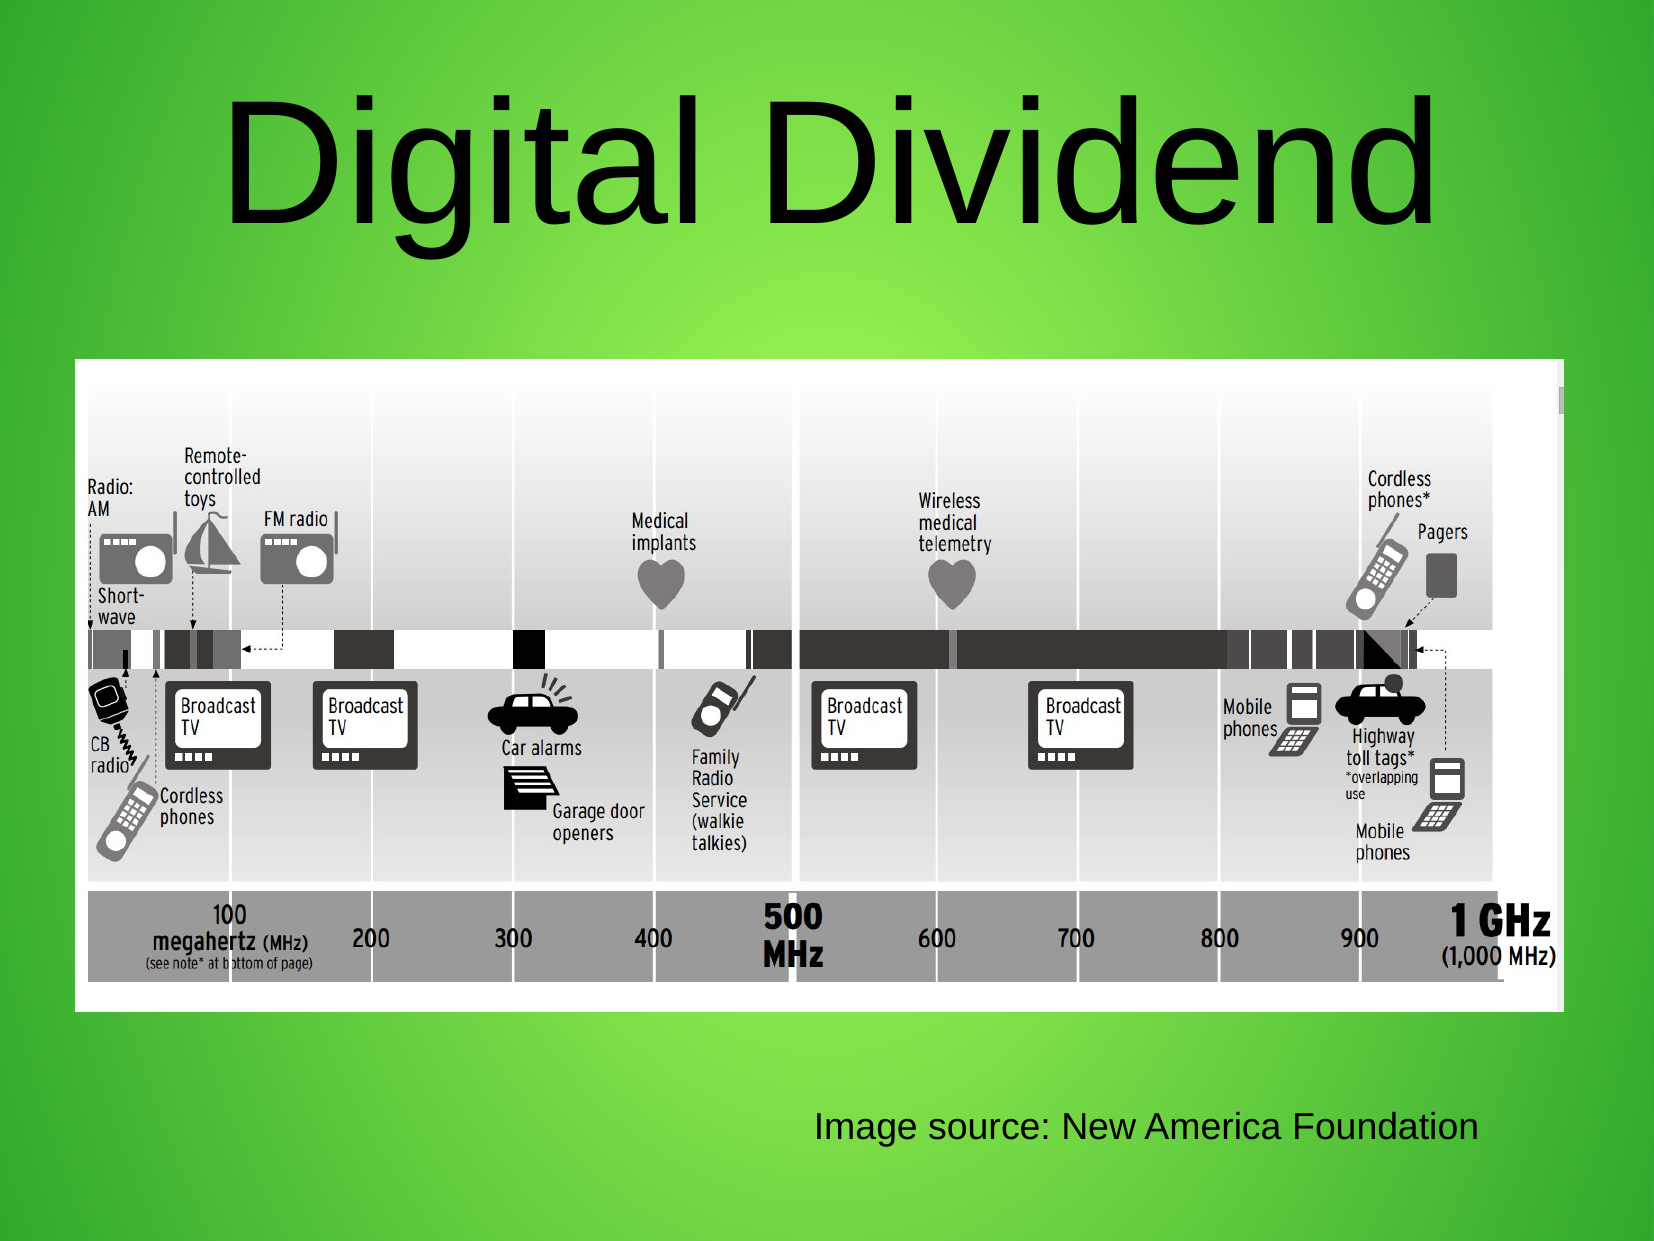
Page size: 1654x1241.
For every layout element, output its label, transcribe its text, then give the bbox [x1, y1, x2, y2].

text_box Image source: New America Foundation [799, 1098, 1494, 1156]
picture [75, 359, 1564, 1012]
title Digital Dividend [86, 60, 1576, 265]
